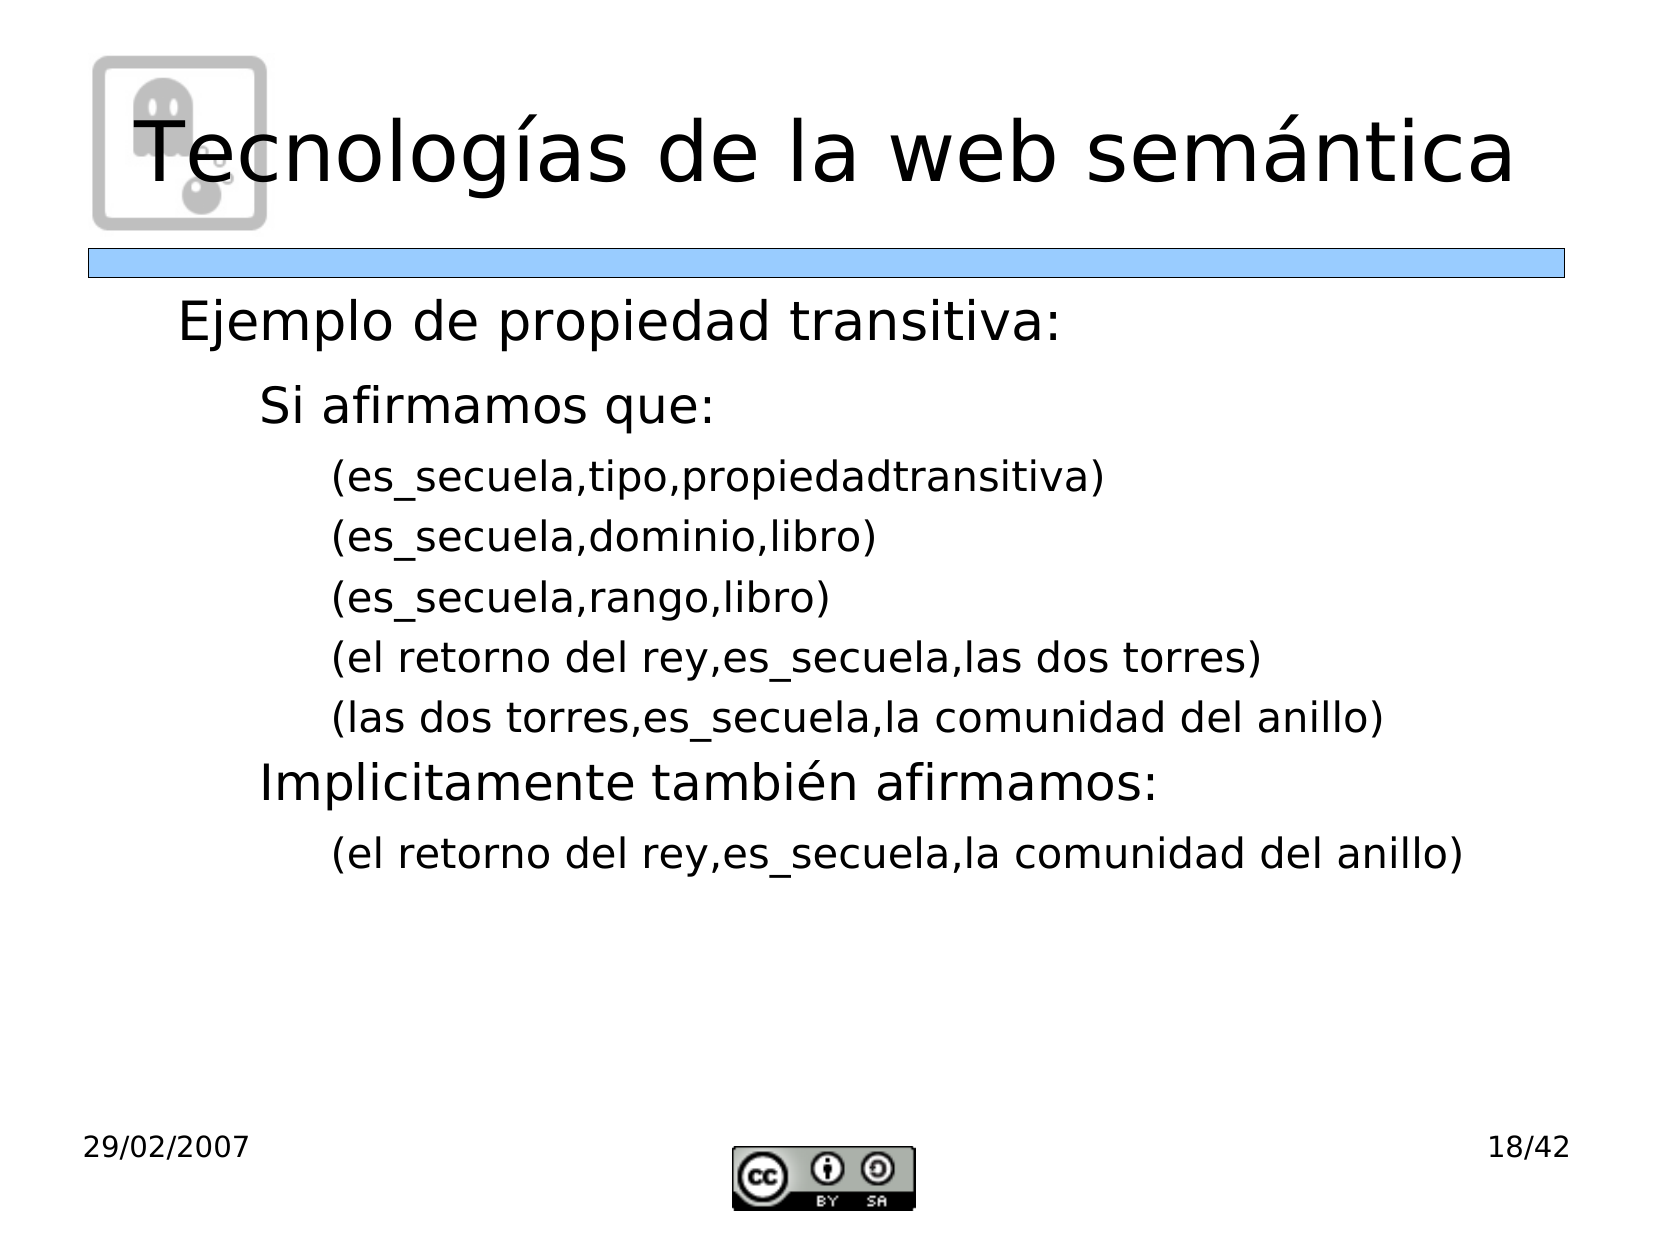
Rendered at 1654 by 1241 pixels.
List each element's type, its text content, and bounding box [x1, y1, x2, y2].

list Ejemplo de propiedad transitiva: Si afirmamos que: (es_secuela,tipo,propiedadtransitiva) (es_secuela,dominio,libro) (es_secuela,rango,libro) (el retorno del rey,es_secuela,las dos torres) (las dos torres,es_secuela,la comunidad del anillo) Implicitamente también afirmamos: (el retorno del rey,es_secuela,la comunidad del anillo) [82, 290, 1571, 1094]
picture [732, 1146, 916, 1211]
title Tecnologías de la web semántica [82, 56, 1571, 250]
